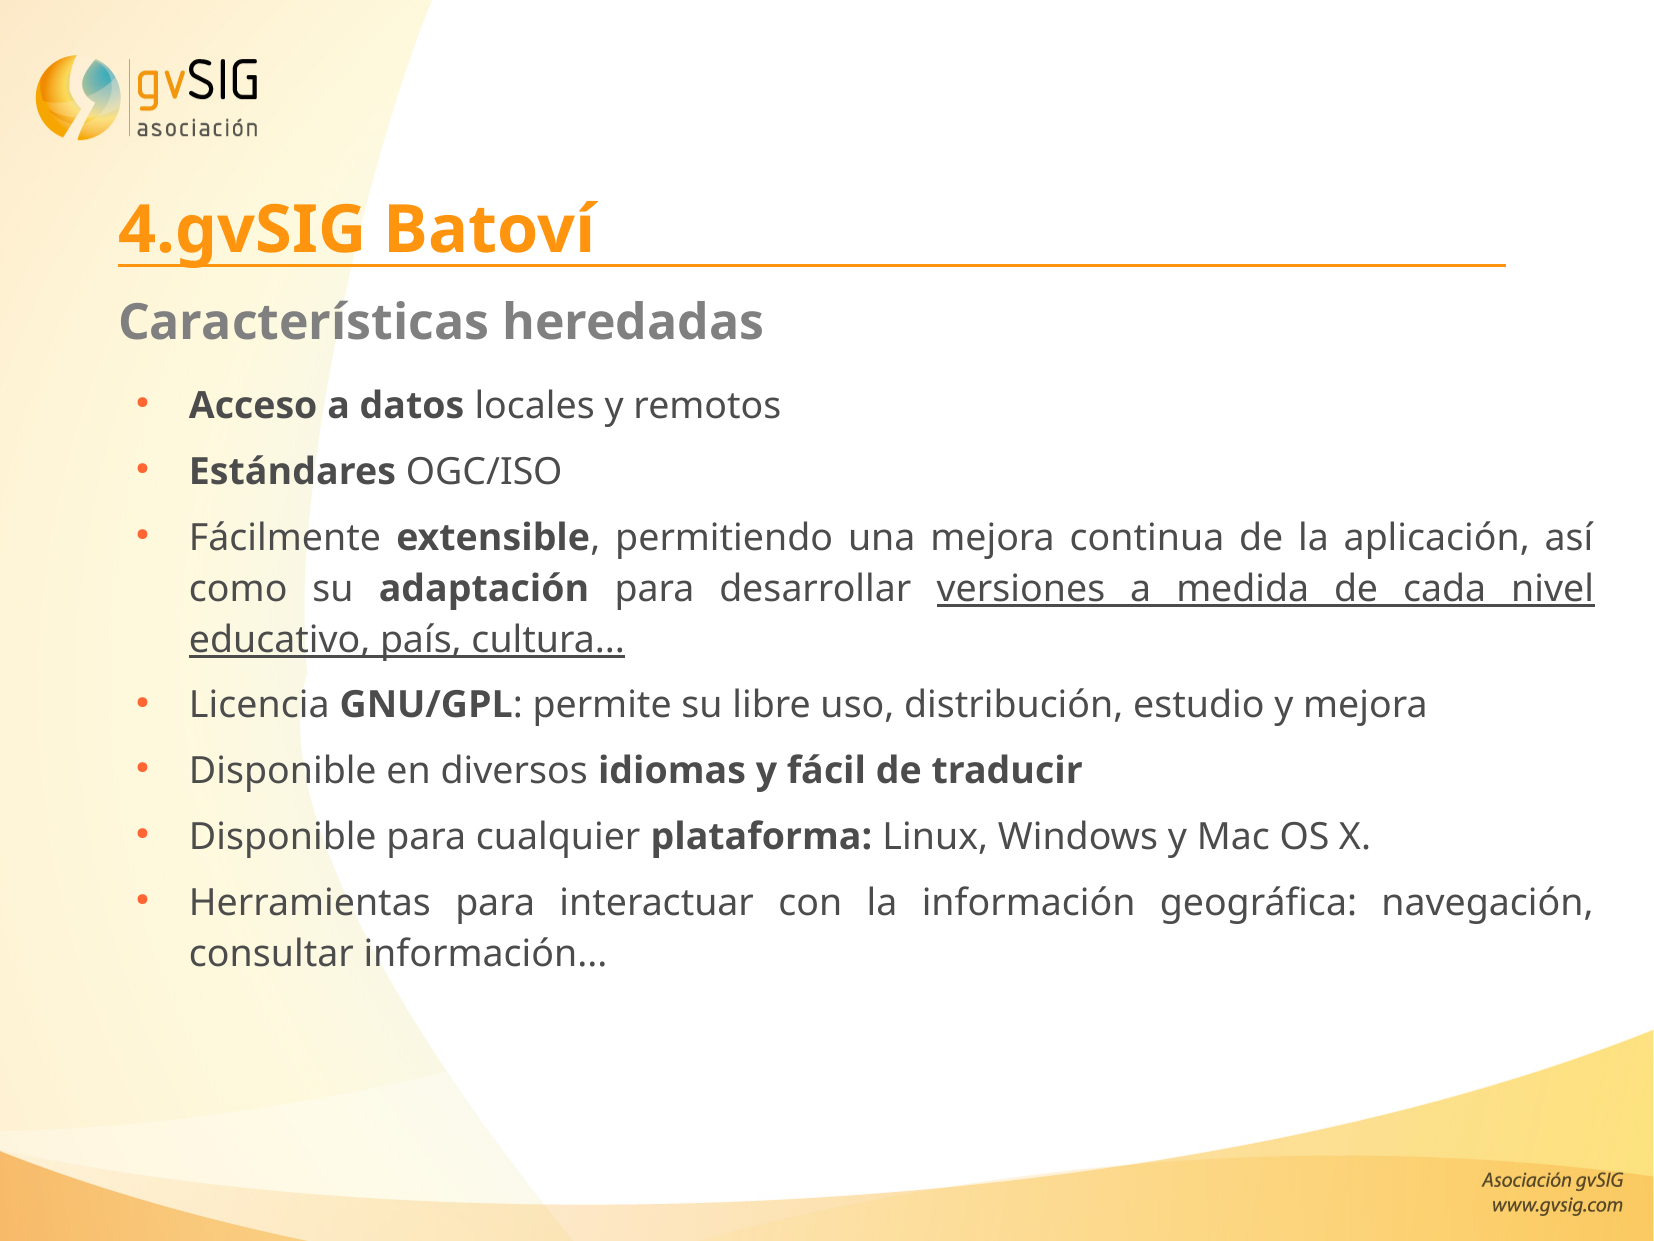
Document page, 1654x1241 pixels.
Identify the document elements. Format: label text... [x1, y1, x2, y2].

title 4.gvSIG Batoví [118, 177, 1607, 276]
title Características heredadas [118, 276, 857, 312]
list Acceso a datos locales y remotos Estándares OGC/ISO Fácilmente extensible, permitiendo una mejora continua de la aplicación, así como su adaptación para desarrollar versiones a medida de cada nivel educativo, país, cultura... Licencia GNU/GPL: permite su libre uso, distribución, estudio y mejora Disponible en diversos idiomas y fácil de traducir Disponible para cualquier plataforma: Linux, Windows y Mac OS X. Herramientas para interactuar con la información geográfica: navegación, consultar información... [118, 312, 1595, 1111]
picture [0, 0, 1654, 1241]
